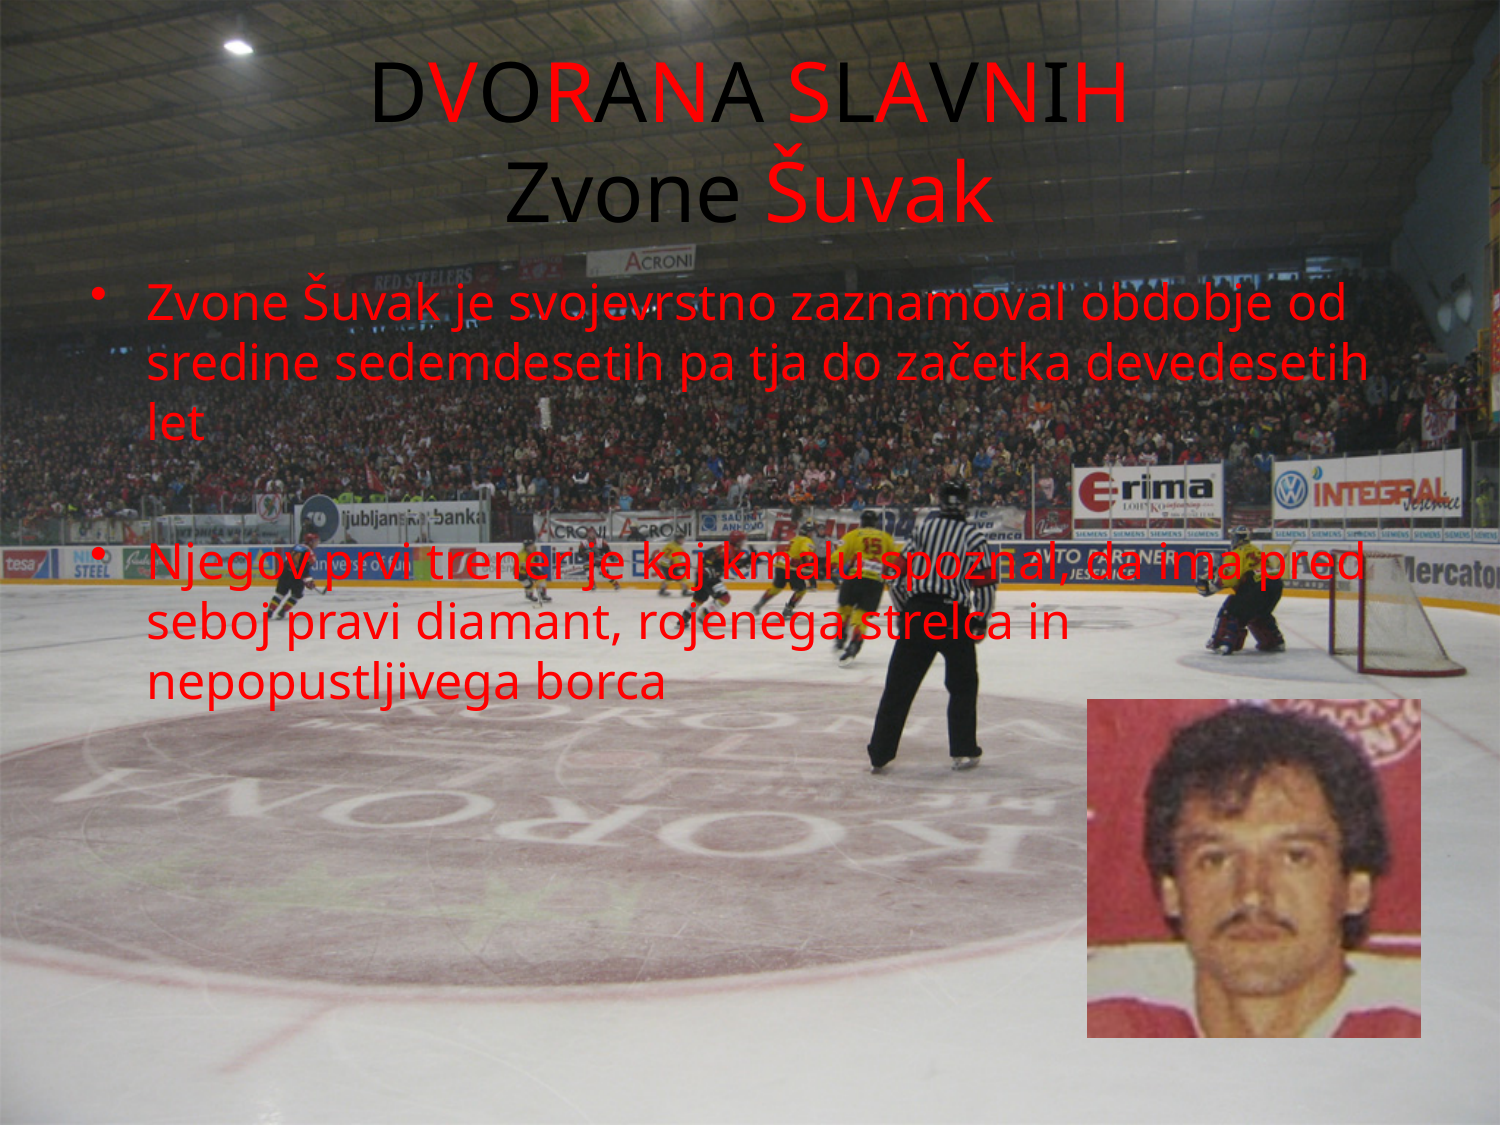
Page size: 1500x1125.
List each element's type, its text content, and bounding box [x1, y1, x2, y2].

list Zvone Šuvak je svojevrstno zaznamoval obdobje od sredine sedemdesetih pa tja do začetka devedesetih let Njegov prvi trener je kaj kmalu spoznal, da ima pred seboj pravi diamant, rojenega strelca in nepopustljivega borca [75, 262, 1425, 1005]
picture [0, 0, 1500, 1125]
title DVORANA SLAVNIH Zvone Šuvak [75, 45, 1425, 233]
